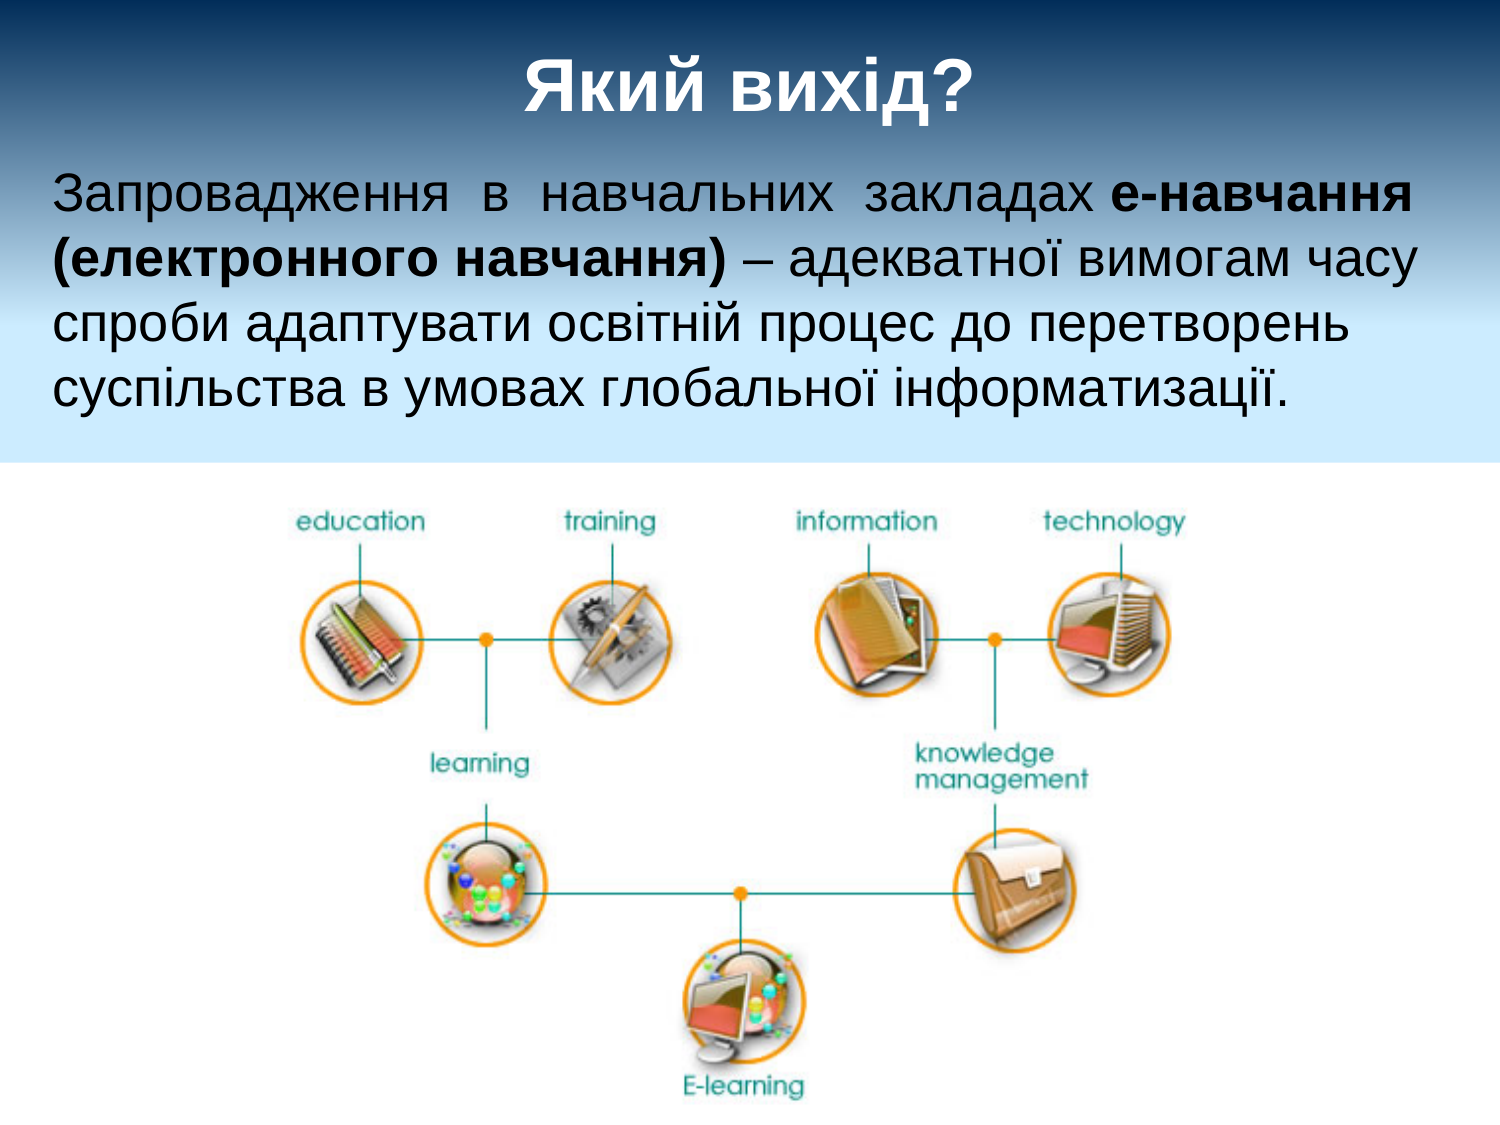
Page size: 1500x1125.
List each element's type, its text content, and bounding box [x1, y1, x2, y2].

text_box [0, 462, 1500, 1125]
picture [257, 476, 1243, 1125]
list Запровадження в навчальних закладах е-навчання (електронного навчання) – адекватної вимогам часу спроби адаптувати освітній процес до перетворень суспільства в умовах глобальної інформатизації. [37, 149, 1479, 451]
title Який вихід? [24, 24, 1476, 138]
